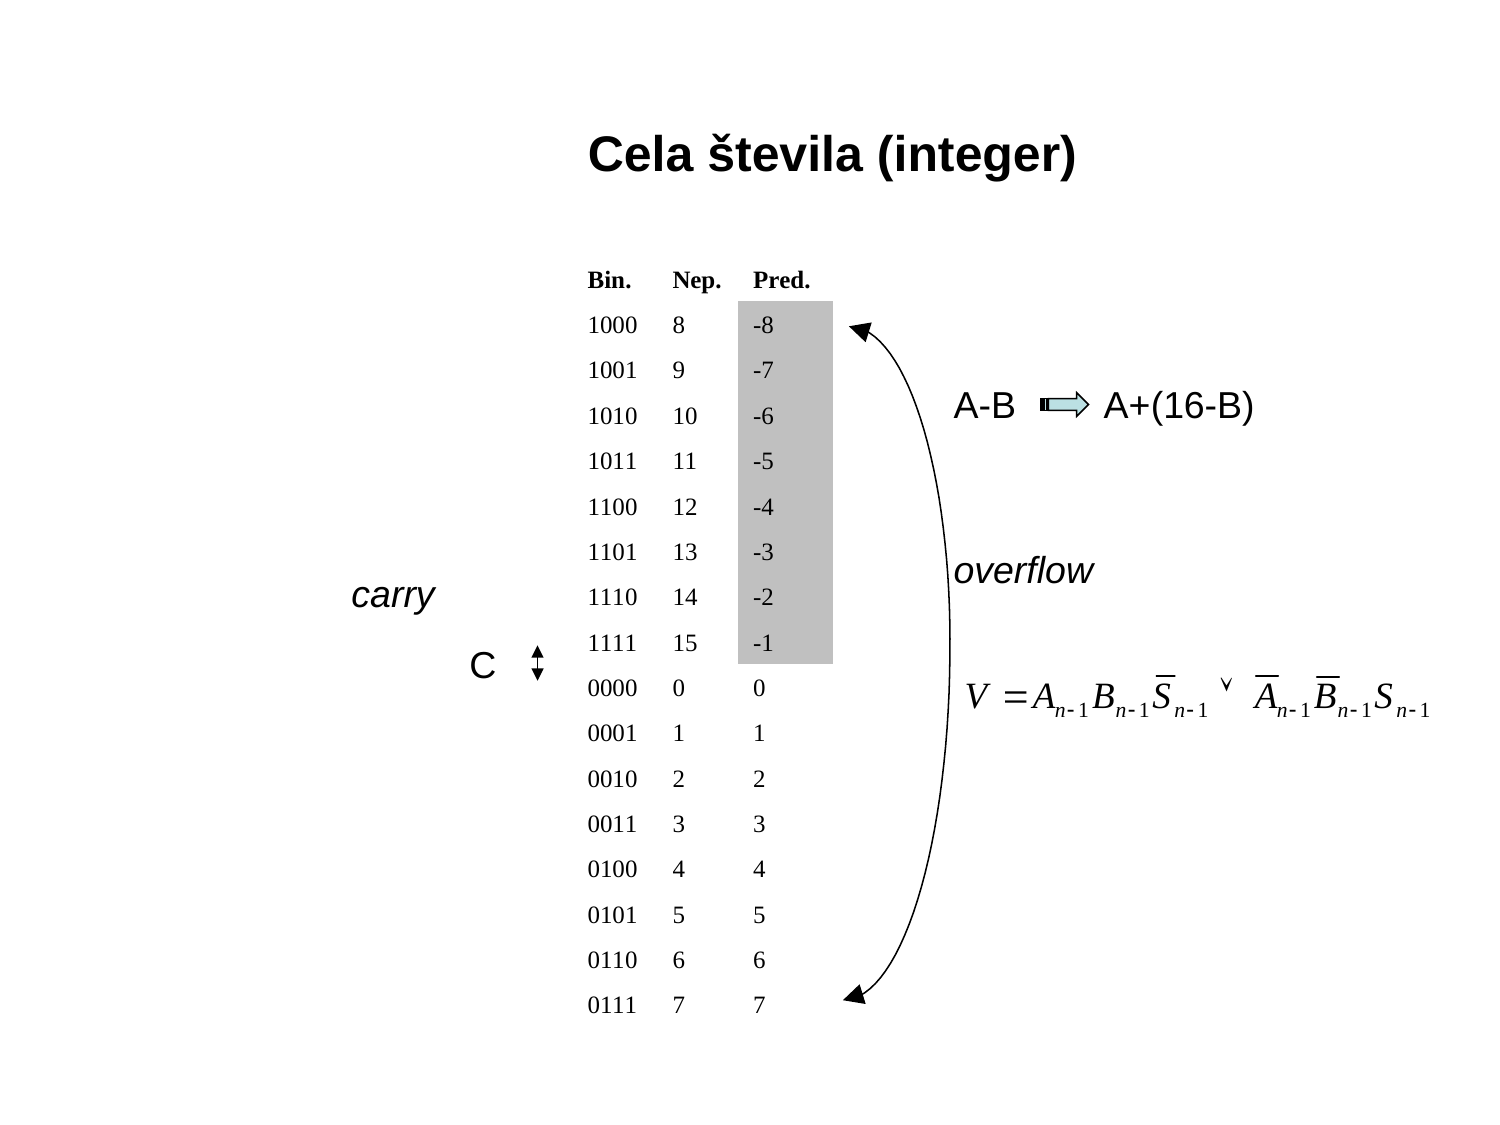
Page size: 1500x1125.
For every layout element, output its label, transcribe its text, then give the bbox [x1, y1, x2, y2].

table_cell 0100 [573, 845, 658, 890]
table_cell 1101 [573, 528, 658, 573]
table_cell 9 [658, 346, 738, 392]
table_cell 0111 [573, 981, 658, 1026]
table_cell 1010 [573, 392, 658, 437]
table_cell 12 [658, 482, 738, 528]
table_cell 3 [658, 800, 738, 845]
table_cell 10 [658, 392, 738, 437]
table_cell 1110 [573, 573, 658, 618]
table_cell 2 [658, 754, 738, 800]
table_cell 15 [658, 618, 738, 664]
table_cell 0011 [573, 800, 658, 845]
chart [962, 668, 1435, 780]
text_box Cela števila (integer) [230, 113, 1436, 189]
table_cell 0010 [573, 754, 658, 800]
text_box A-B A+(16-B) [939, 373, 1377, 434]
table_cell 0 [738, 664, 833, 709]
table_cell -2 [738, 573, 833, 618]
table_header Nep. [658, 255, 738, 301]
table_cell 2 [738, 754, 833, 800]
table_cell 1 [658, 709, 738, 754]
table_cell 0001 [573, 709, 658, 754]
table_cell 4 [738, 845, 833, 890]
table_cell 0110 [573, 936, 658, 981]
table_cell 1 [738, 709, 833, 754]
table_cell 8 [658, 301, 738, 346]
table_cell 7 [738, 981, 833, 1026]
table_cell 7 [658, 981, 738, 1026]
table_cell 4 [658, 845, 738, 890]
table_cell 6 [738, 936, 833, 981]
text_box carry [336, 562, 450, 623]
table_cell -8 [738, 301, 833, 346]
text_box overflow [946, 538, 1199, 600]
table_cell -4 [738, 482, 833, 528]
table_cell 13 [658, 528, 738, 573]
table_cell 1000 [573, 301, 658, 346]
table_cell 6 [658, 936, 738, 981]
text_box [1048, 392, 1089, 417]
table_cell -5 [738, 437, 833, 482]
table_header Pred. [738, 255, 833, 301]
table_cell 14 [658, 573, 738, 618]
text_box C [454, 633, 513, 694]
table_cell -1 [738, 618, 833, 664]
table_cell -3 [738, 528, 833, 573]
table_header Bin. [573, 255, 658, 301]
table_cell 1011 [573, 437, 658, 482]
table_cell 11 [658, 437, 738, 482]
table_cell 1111 [573, 618, 658, 664]
table_cell -7 [738, 346, 833, 392]
table_cell -6 [738, 392, 833, 437]
table_cell 0 [658, 664, 738, 709]
table_cell 0000 [573, 664, 658, 709]
table_cell 5 [658, 890, 738, 936]
text_box overflow [938, 538, 948, 600]
table_cell 5 [738, 890, 833, 936]
table_cell 0101 [573, 890, 658, 936]
table_cell 1001 [573, 346, 658, 392]
table_cell 3 [738, 800, 833, 845]
table_cell 1100 [573, 482, 658, 528]
